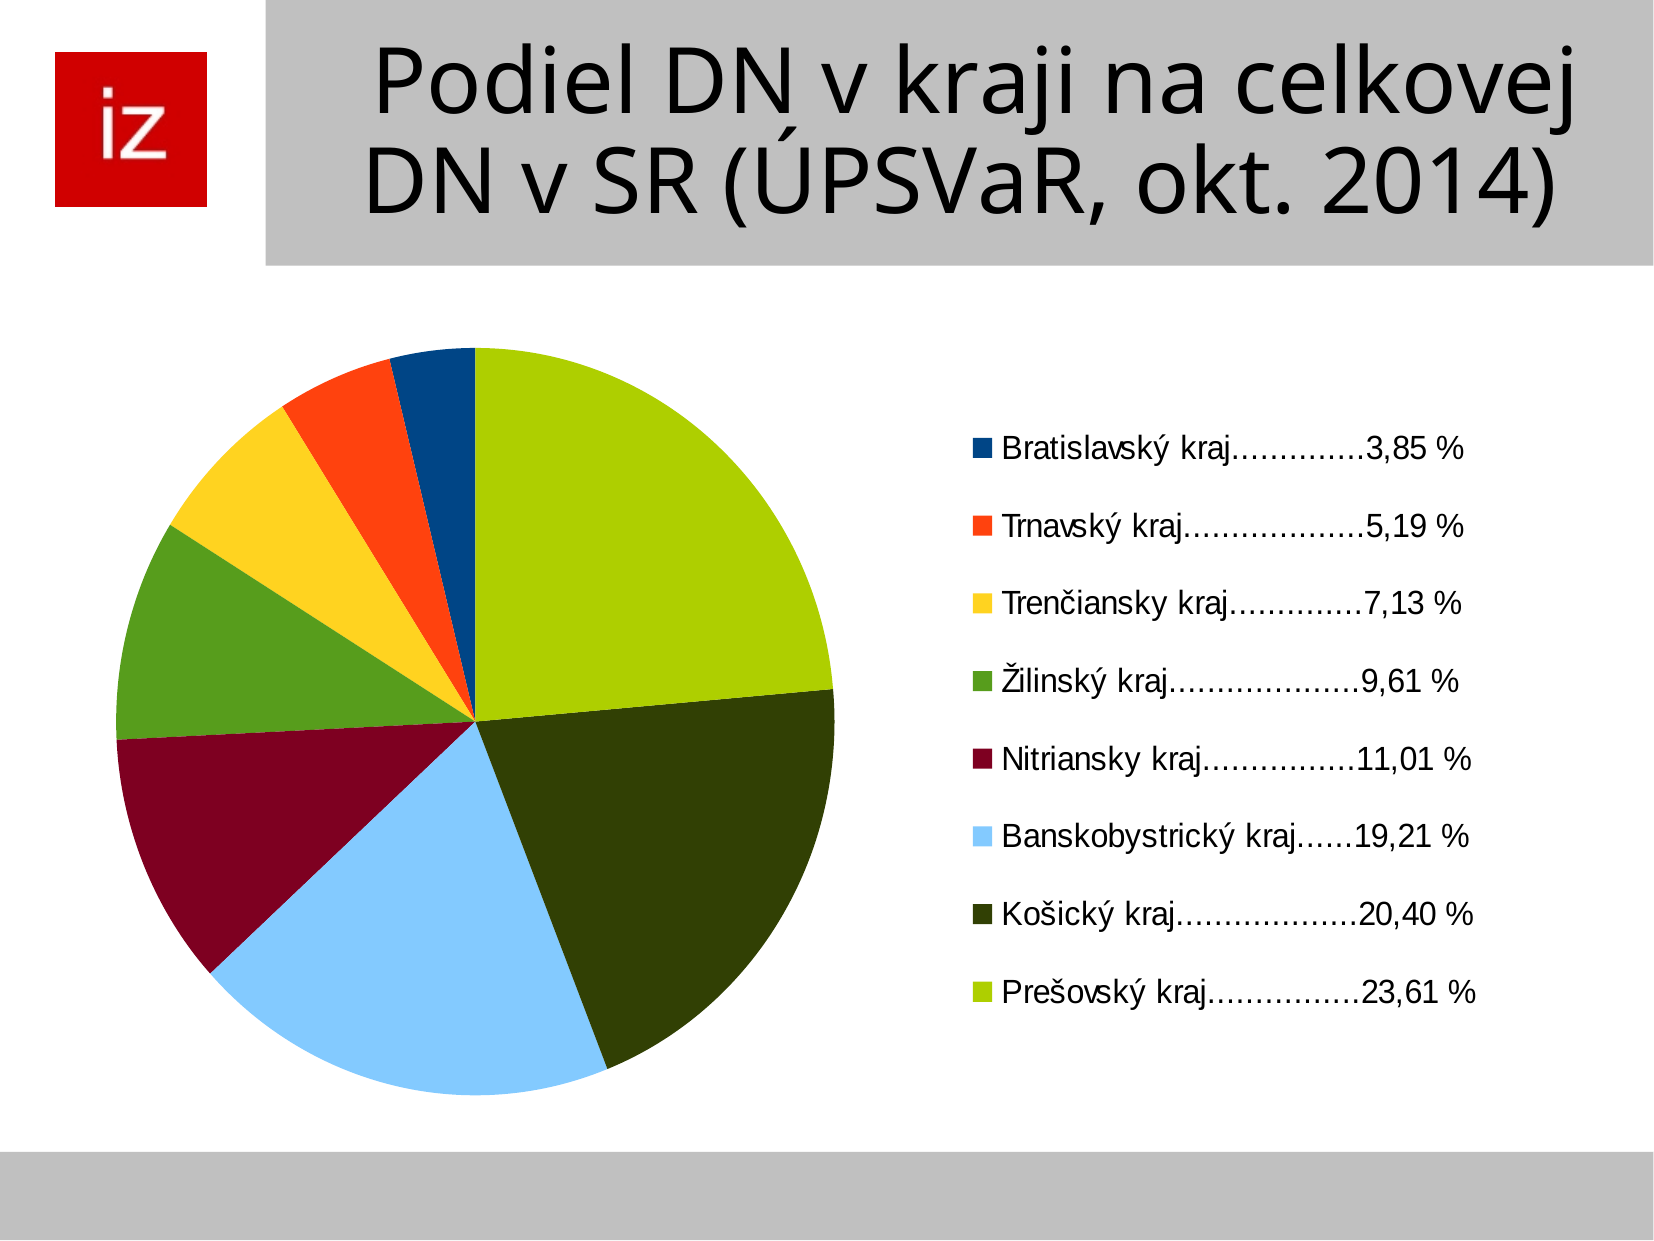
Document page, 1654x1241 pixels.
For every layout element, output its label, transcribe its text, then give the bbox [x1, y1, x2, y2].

picture [55, 52, 207, 207]
picture [0, 295, 1654, 1152]
title Podiel DN v kraji na celkovej DN v SR (ÚPSVaR, okt. 2014) [295, 2, 1625, 265]
